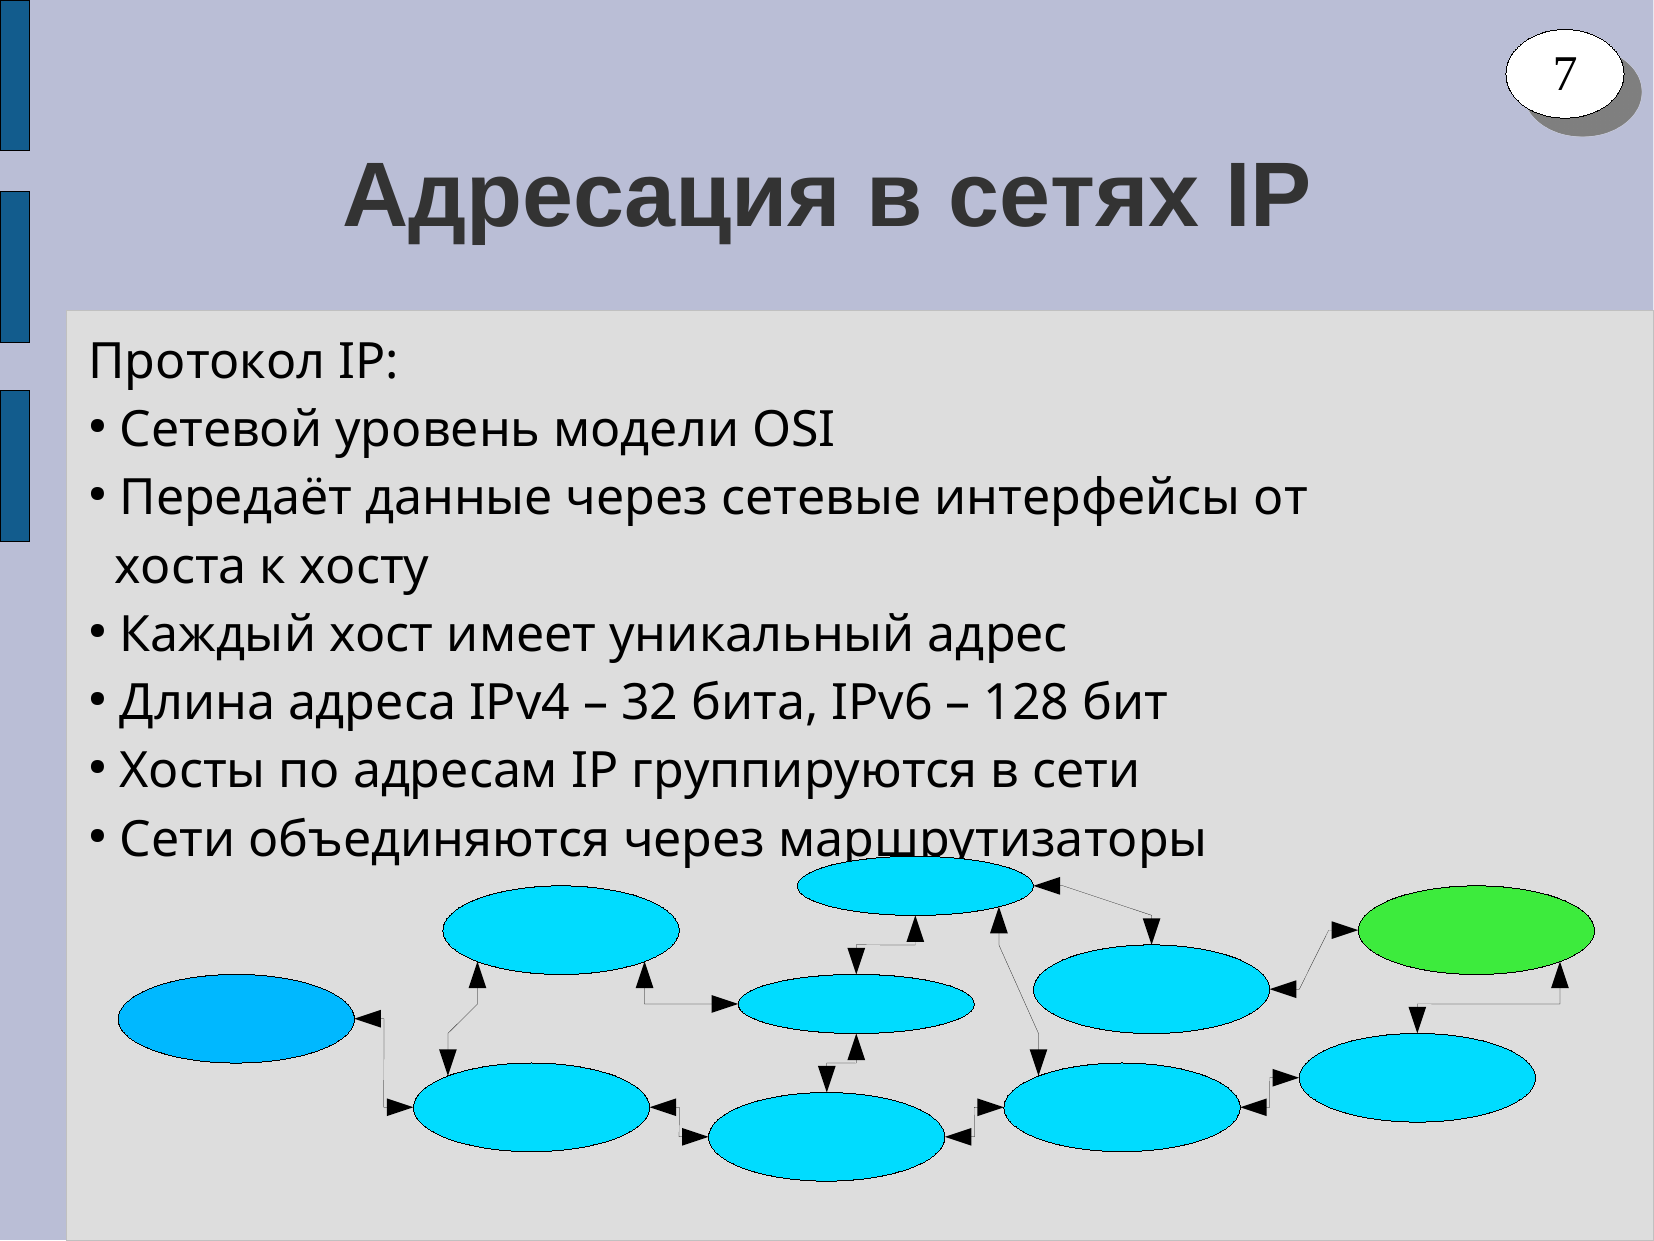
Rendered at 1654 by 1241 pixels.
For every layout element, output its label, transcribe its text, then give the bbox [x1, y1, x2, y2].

text_box [442, 885, 680, 975]
title Адресация в сетях IP [121, 91, 1534, 299]
text_box [1033, 944, 1270, 1034]
text_box [118, 974, 355, 1064]
text_box 7 [1505, 29, 1625, 119]
text_box [1299, 1033, 1536, 1123]
text_box [738, 974, 975, 1034]
text_box [413, 1062, 650, 1152]
text_box [797, 856, 1034, 916]
text_box [1003, 1062, 1241, 1152]
text_box [708, 1092, 945, 1182]
text_box [1358, 885, 1595, 975]
text_box Протокол IP: Сетевой уровень модели OSI Передаёт данные через сетевые интерфейсы от хоста к хосту Каждый хост имеет уникальный адрес Длина адреса IPv4 – 32 бита, IPv6 – 128 бит Хосты по адресам IP группируются в сети Сети объединяются через маршрутизаторы [88, 324, 1565, 827]
